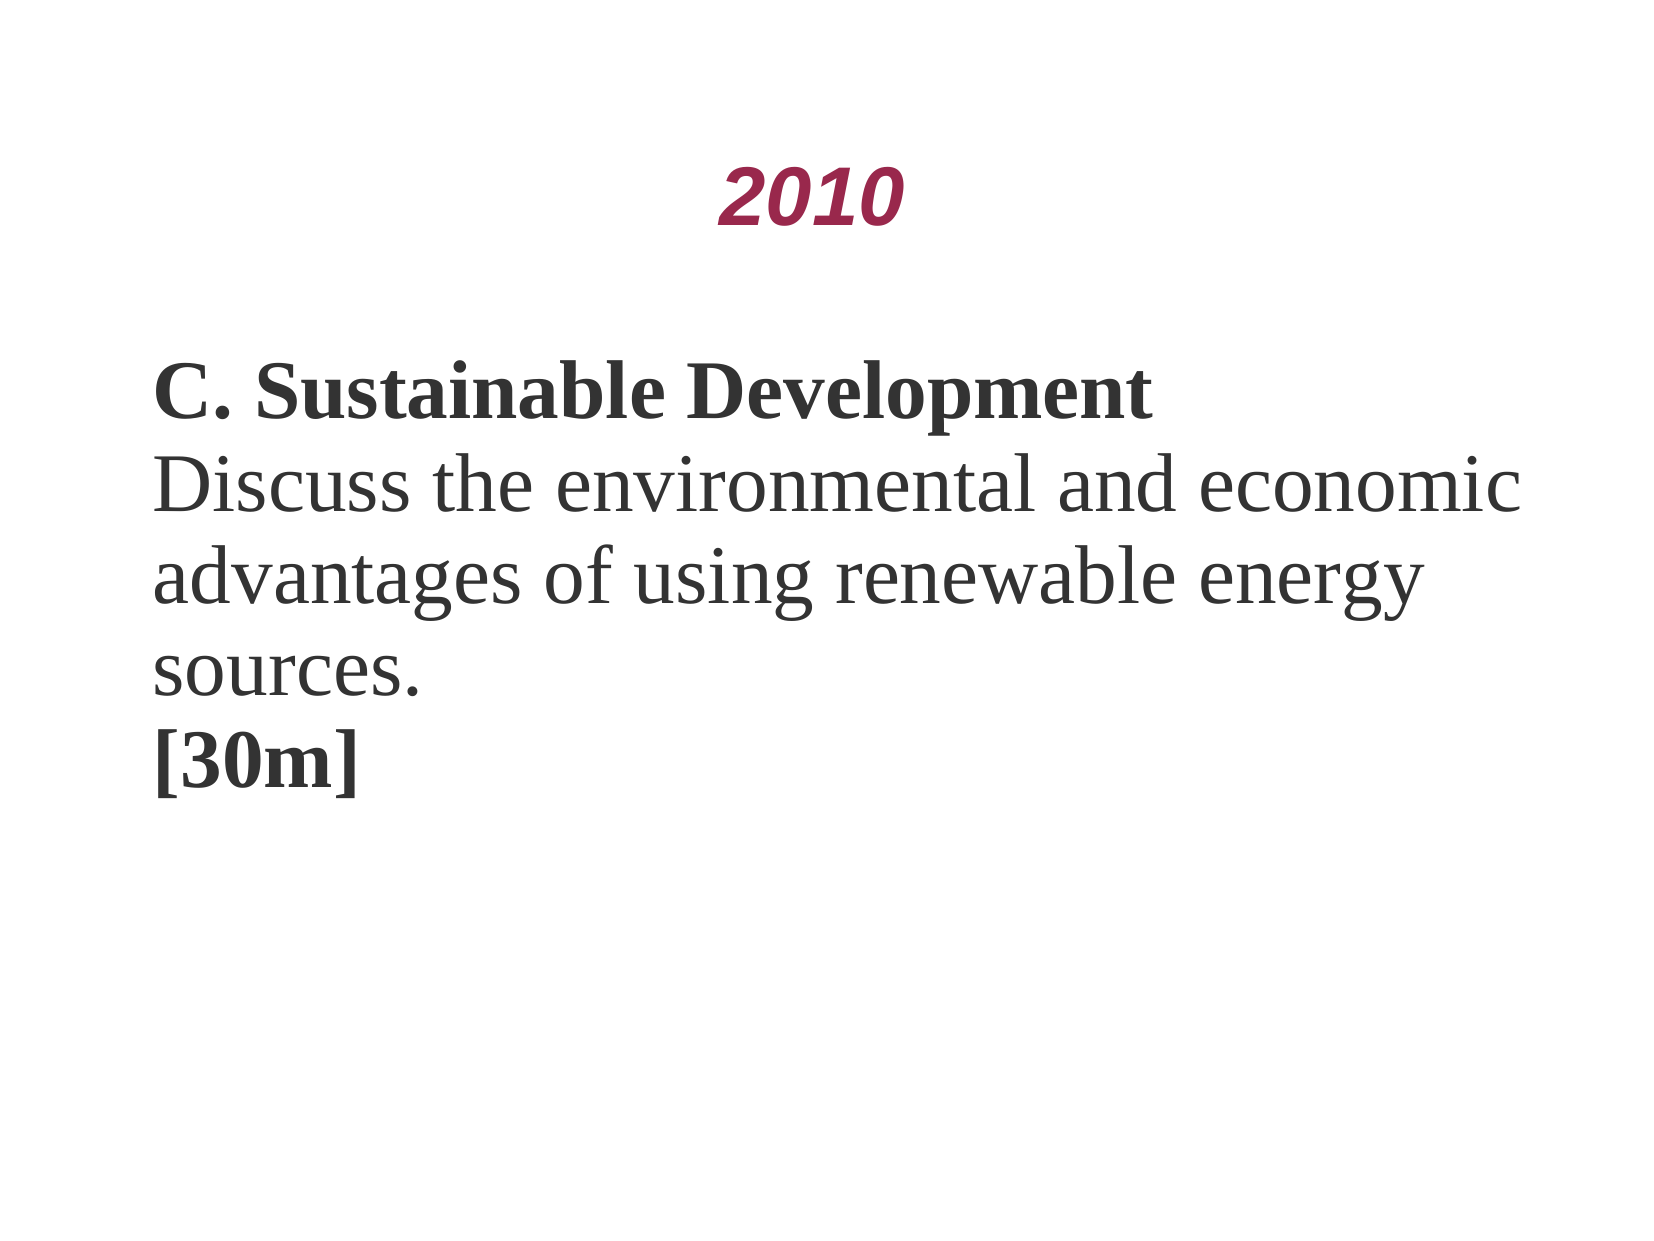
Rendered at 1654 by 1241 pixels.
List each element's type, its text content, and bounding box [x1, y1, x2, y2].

title 2010 [118, 112, 1506, 281]
list C. Sustainable Development Discuss the environmental and economic advantages of using renewable energy sources. [30m] [152, 344, 1534, 1127]
